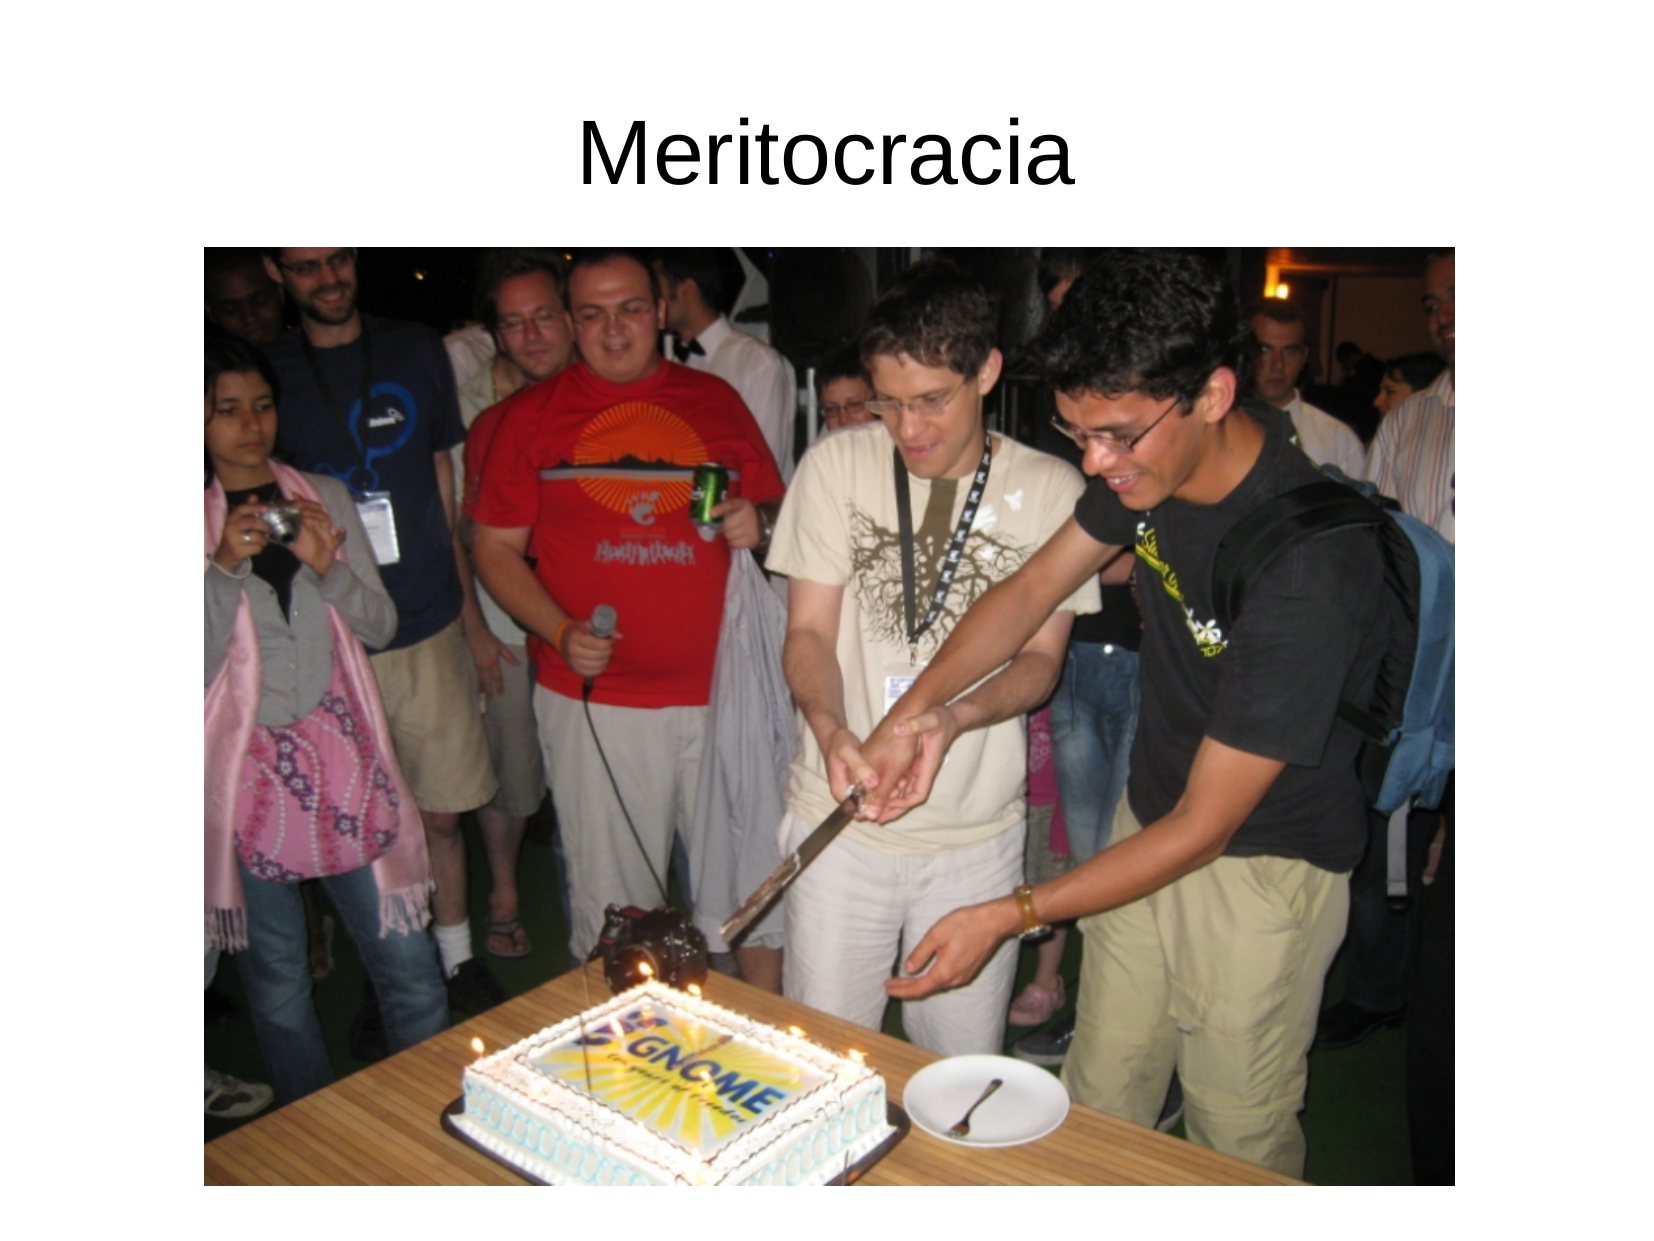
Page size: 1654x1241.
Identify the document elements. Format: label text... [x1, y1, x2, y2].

picture [204, 247, 1455, 1186]
title Meritocracia [82, 49, 1571, 257]
